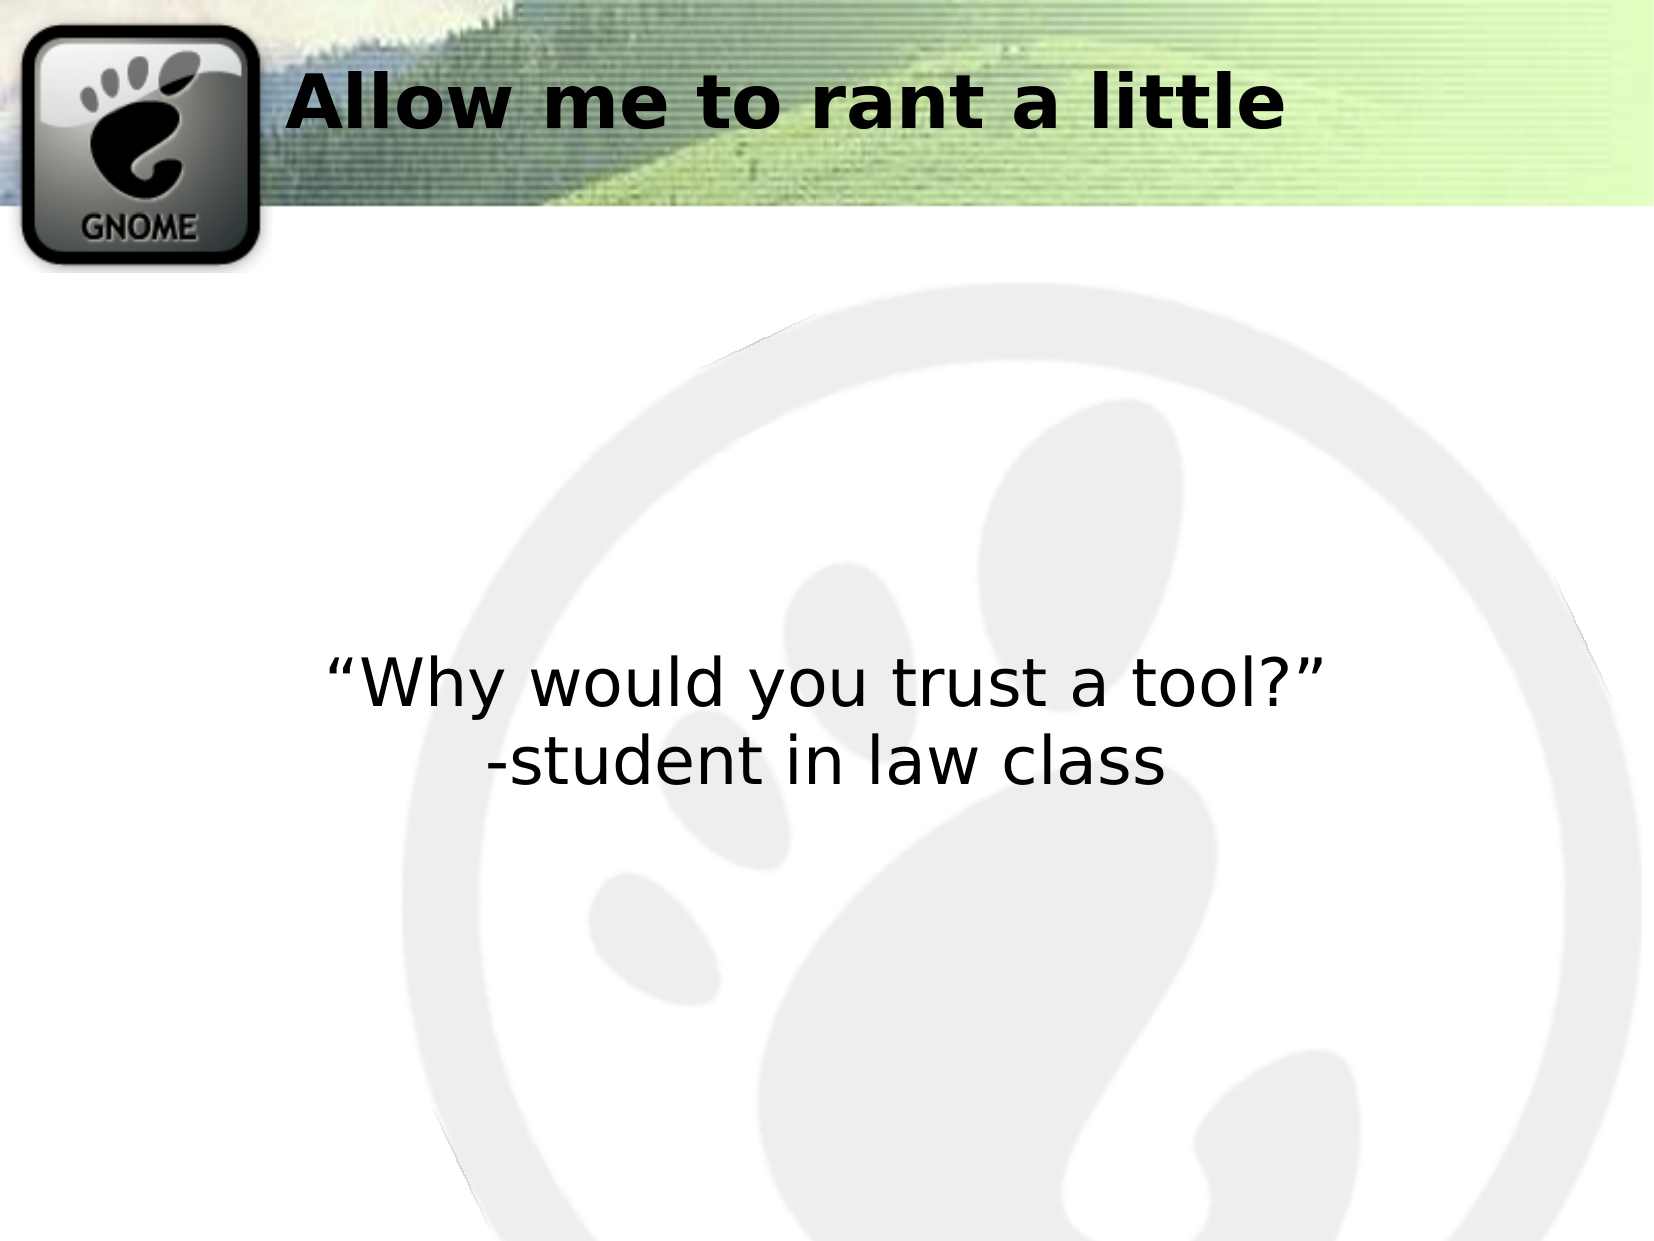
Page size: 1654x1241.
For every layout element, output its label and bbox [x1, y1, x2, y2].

picture [401, 282, 1642, 1241]
picture [0, 0, 1654, 273]
